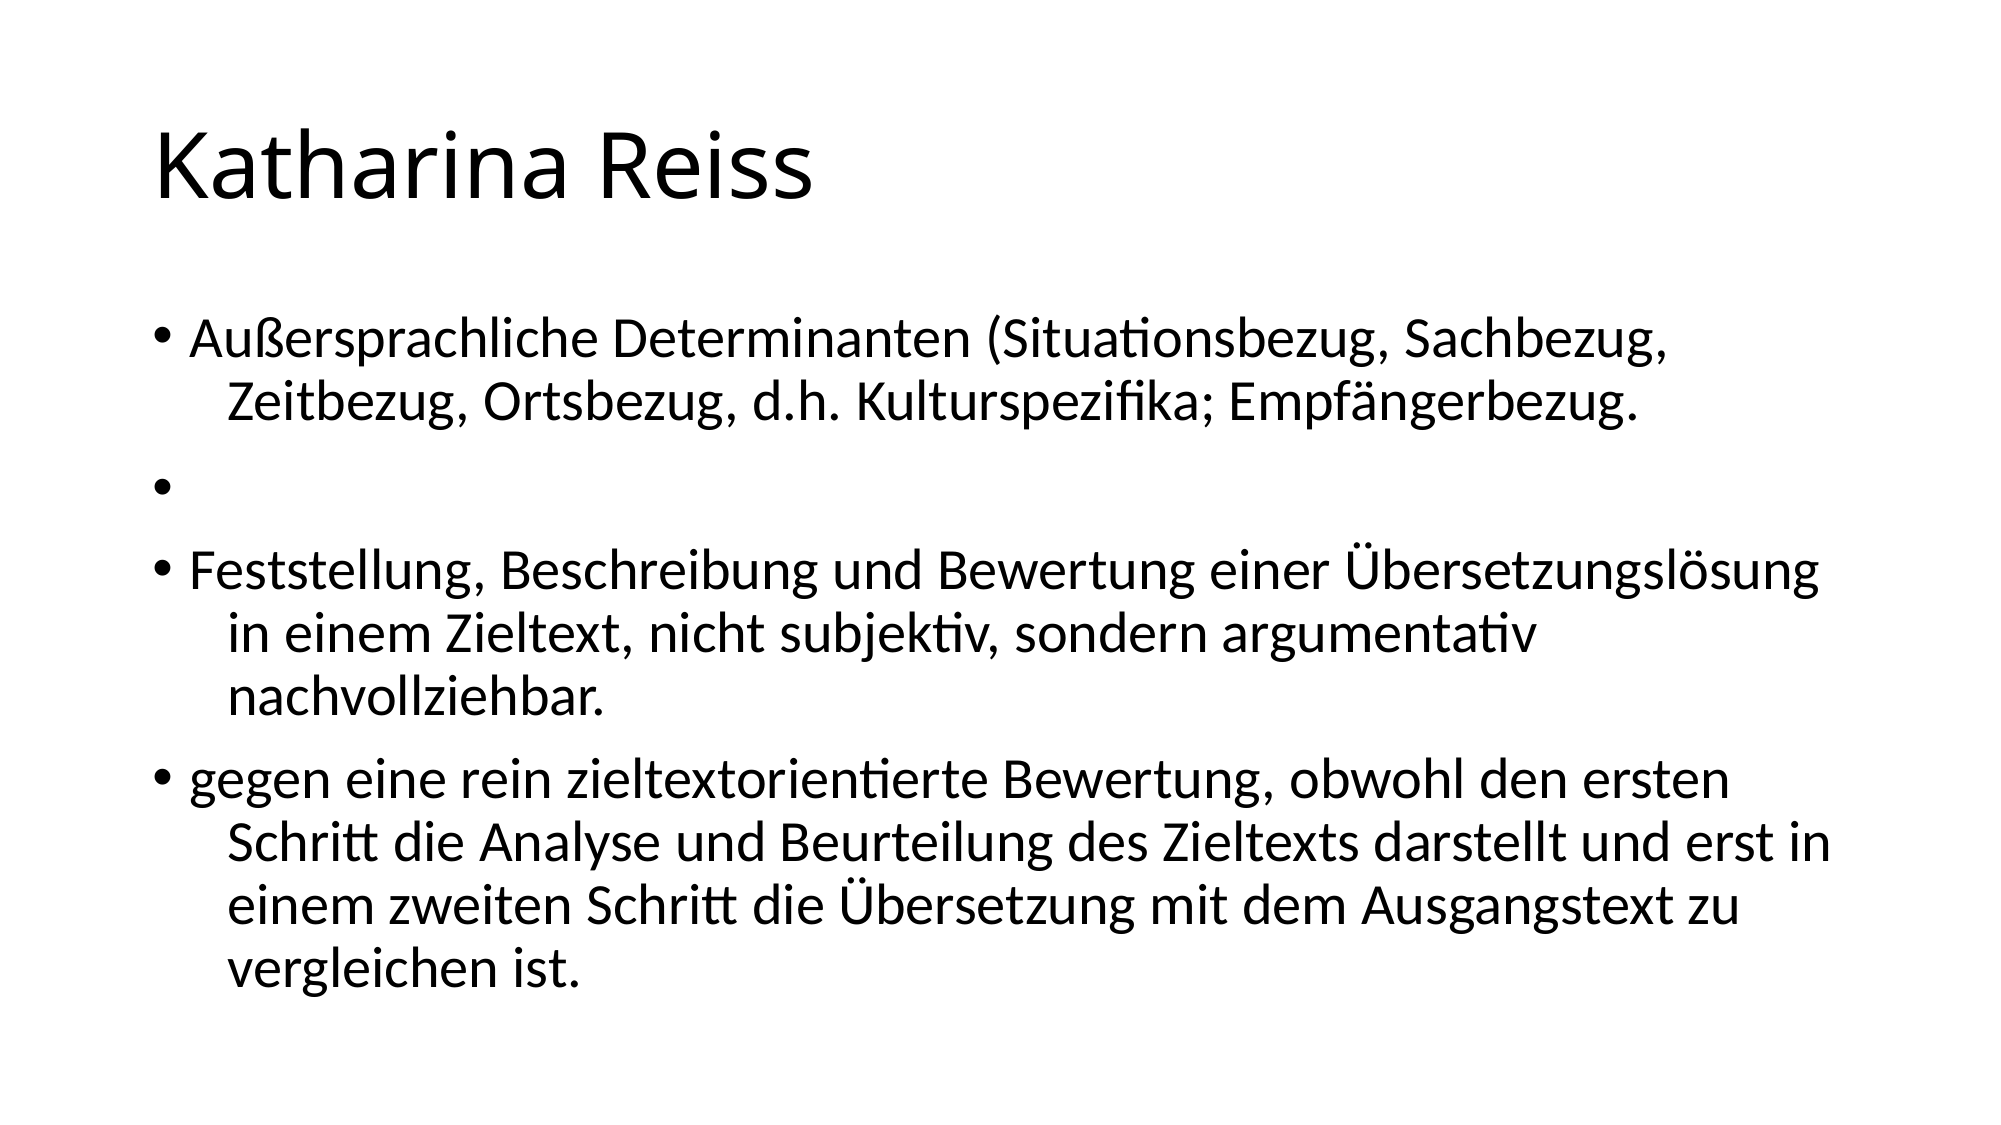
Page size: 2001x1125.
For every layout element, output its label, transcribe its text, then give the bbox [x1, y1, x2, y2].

list Außersprachliche Determinanten (Situationsbezug, Sachbezug, Zeitbezug, Ortsbezug, d.h. Kulturspezifika; Empfängerbezug. Feststellung, Beschreibung und Bewertung einer Übersetzungslösung in einem Zieltext, nicht subjektiv, sondern argumentativ nachvollziehbar. gegen eine rein zieltextorientierte Bewertung, obwohl den ersten Schritt die Analyse und Beurteilung des Zieltexts darstellt und erst in einem zweiten Schritt die Übersetzung mit dem Ausgangstext zu vergleichen ist. [137, 299, 1863, 1014]
title Katharina Reiss [137, 59, 1863, 278]
